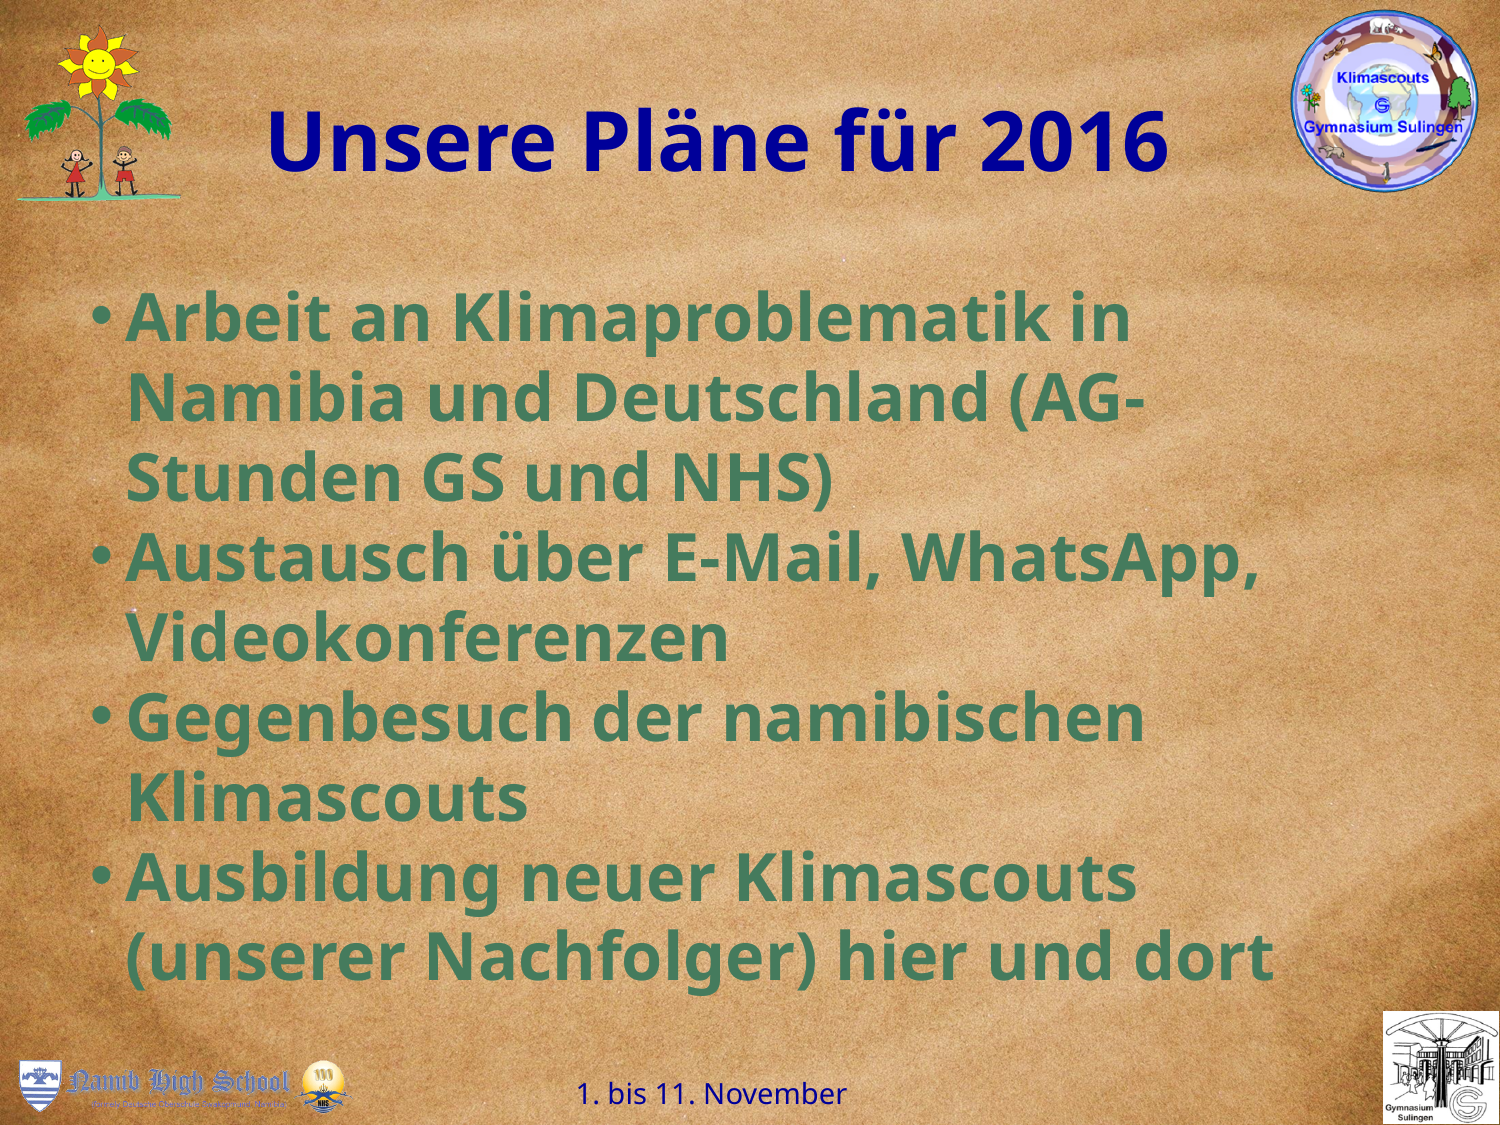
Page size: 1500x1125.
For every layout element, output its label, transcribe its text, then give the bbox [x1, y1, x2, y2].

text_box Arbeit an Klimaproblematik in Namibia und Deutschland (AG-Stunden GS und NHS) Austausch über E-Mail, WhatsApp, Videokonferenzen Gegenbesuch der namibischen Klimascouts Ausbildung neuer Klimascouts (unserer Nachfolger) hier und dort [75, 267, 1425, 1010]
text_box Unsere Pläne für 2016 [189, 45, 1246, 233]
picture [0, 0, 1500, 1125]
